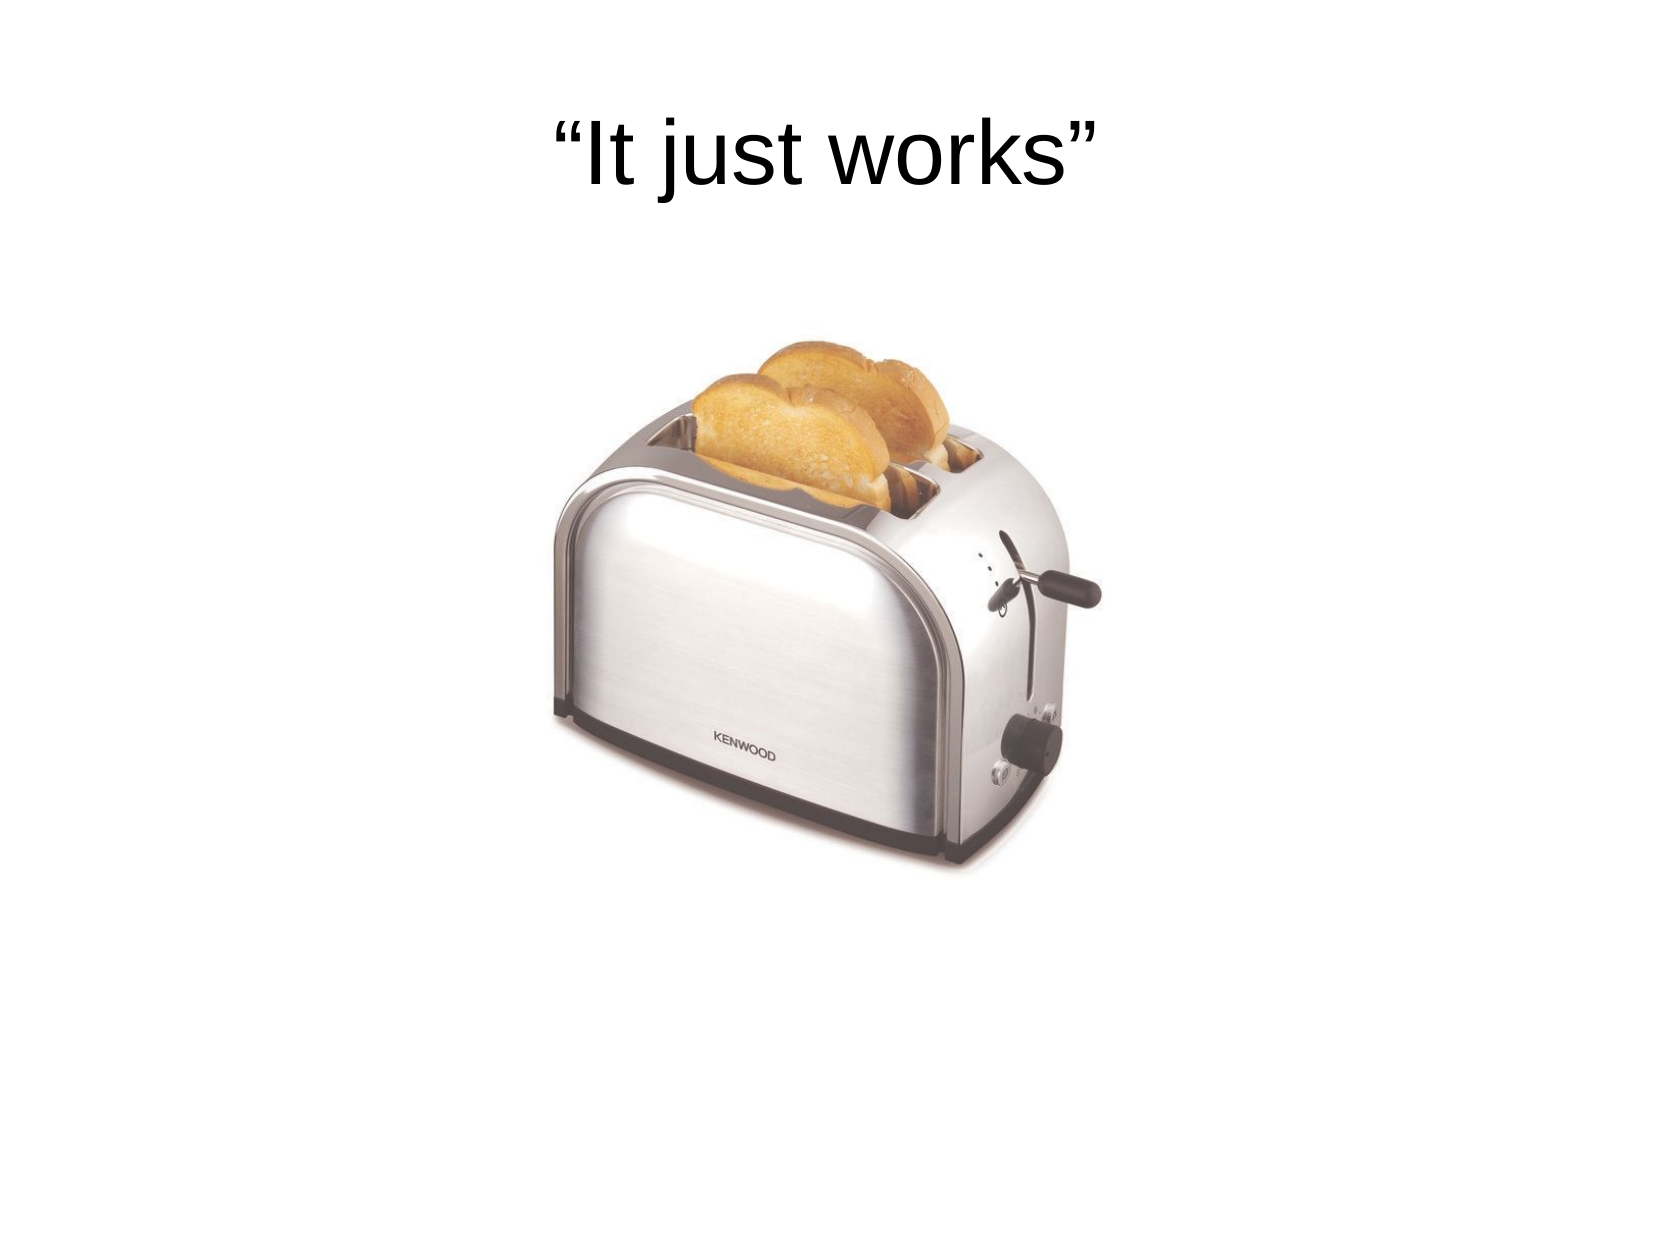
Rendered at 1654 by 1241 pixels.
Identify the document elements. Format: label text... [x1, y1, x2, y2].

picture [424, 250, 1241, 946]
title “It just works” [82, 56, 1571, 250]
